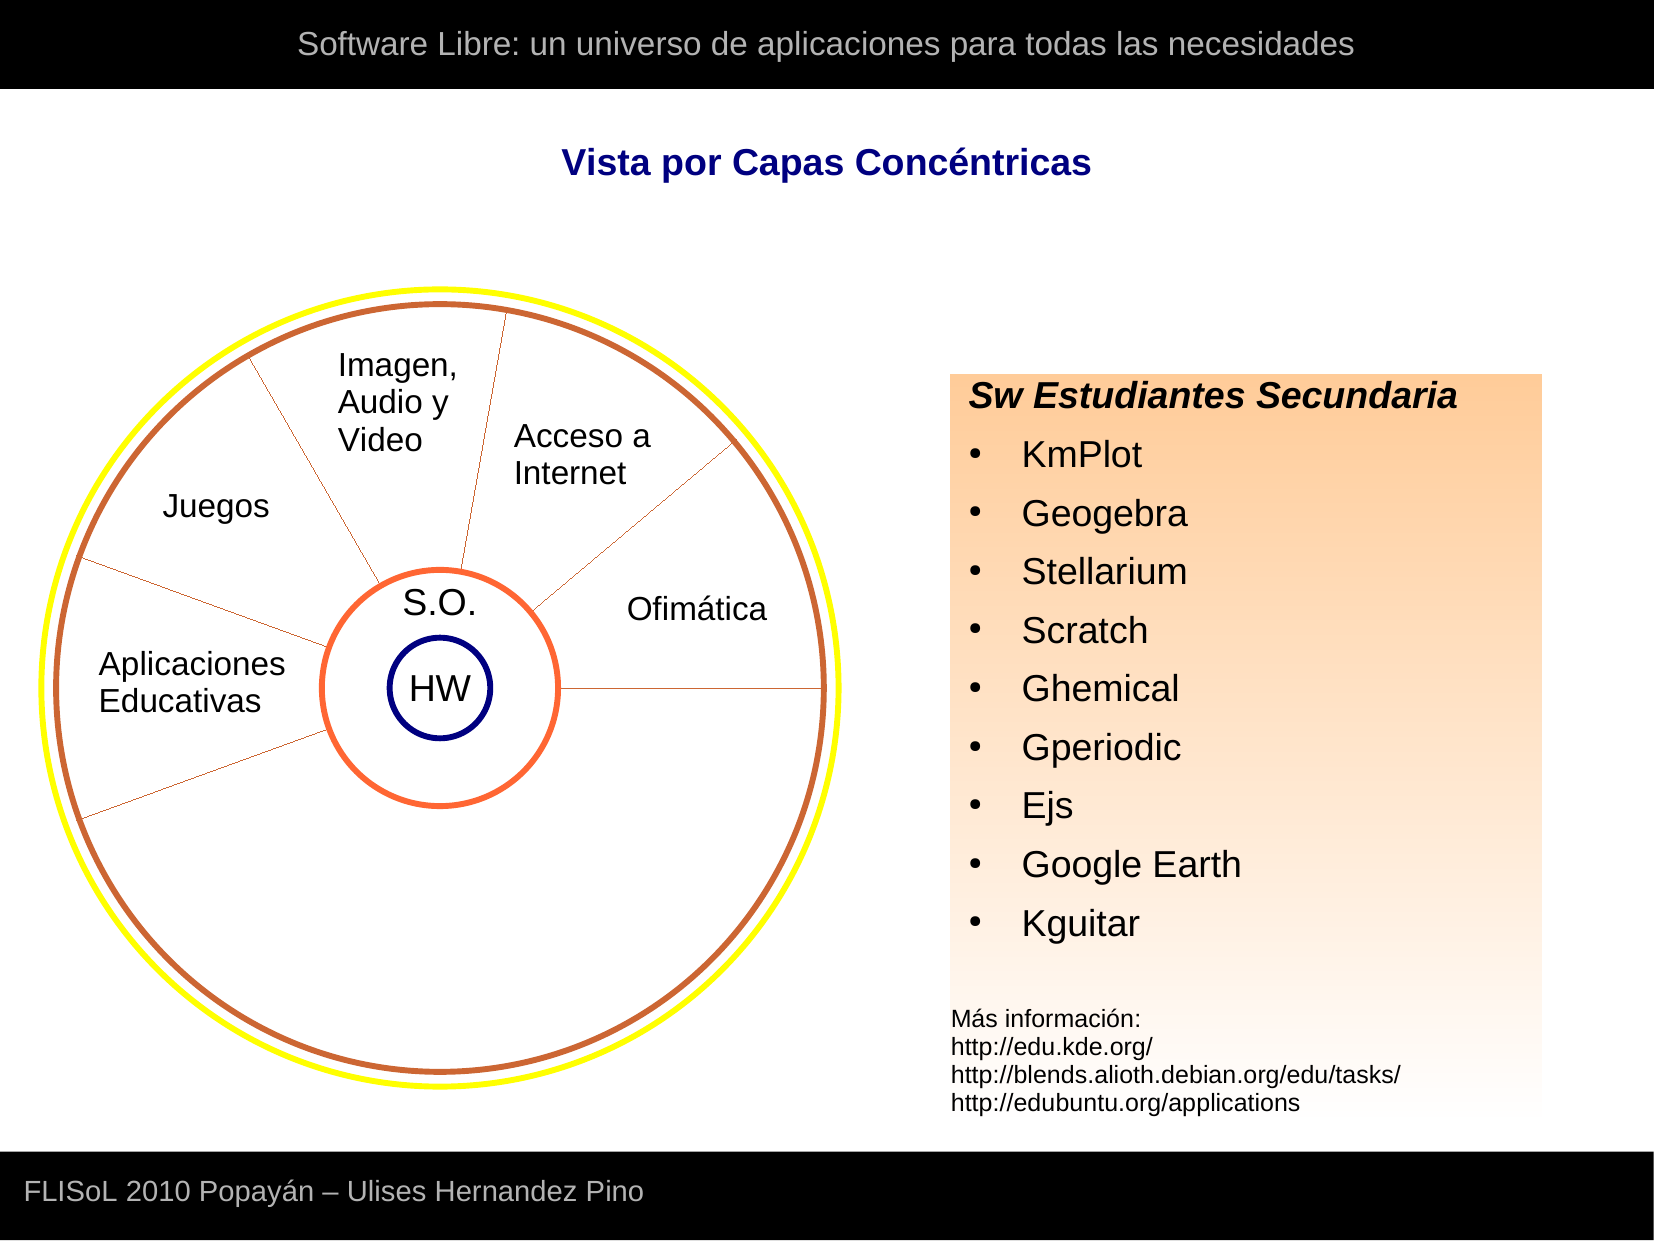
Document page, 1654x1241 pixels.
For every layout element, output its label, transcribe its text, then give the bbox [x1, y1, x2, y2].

text_box Acceso a Internet [499, 409, 666, 499]
title Vista por Capas Concéntricas [82, 125, 1571, 200]
text_box Aplicaciones Educativas [84, 637, 302, 727]
list Sw Estudiantes Secundaria KmPlot Geogebra Stellarium Scratch Ghemical Gperiodic Ejs Google Earth Kguitar Más información: http://edu.kde.org/ http://blends.alioth.debian.org/edu/tasks/ http://edubuntu.org/applications [950, 374, 1542, 1118]
text_box HW [389, 637, 491, 739]
text_box S.O. [321, 569, 559, 807]
text_box Ofimática [612, 582, 783, 635]
text_box Imagen, Audio y Video [323, 339, 474, 493]
text_box Juegos [147, 479, 285, 532]
